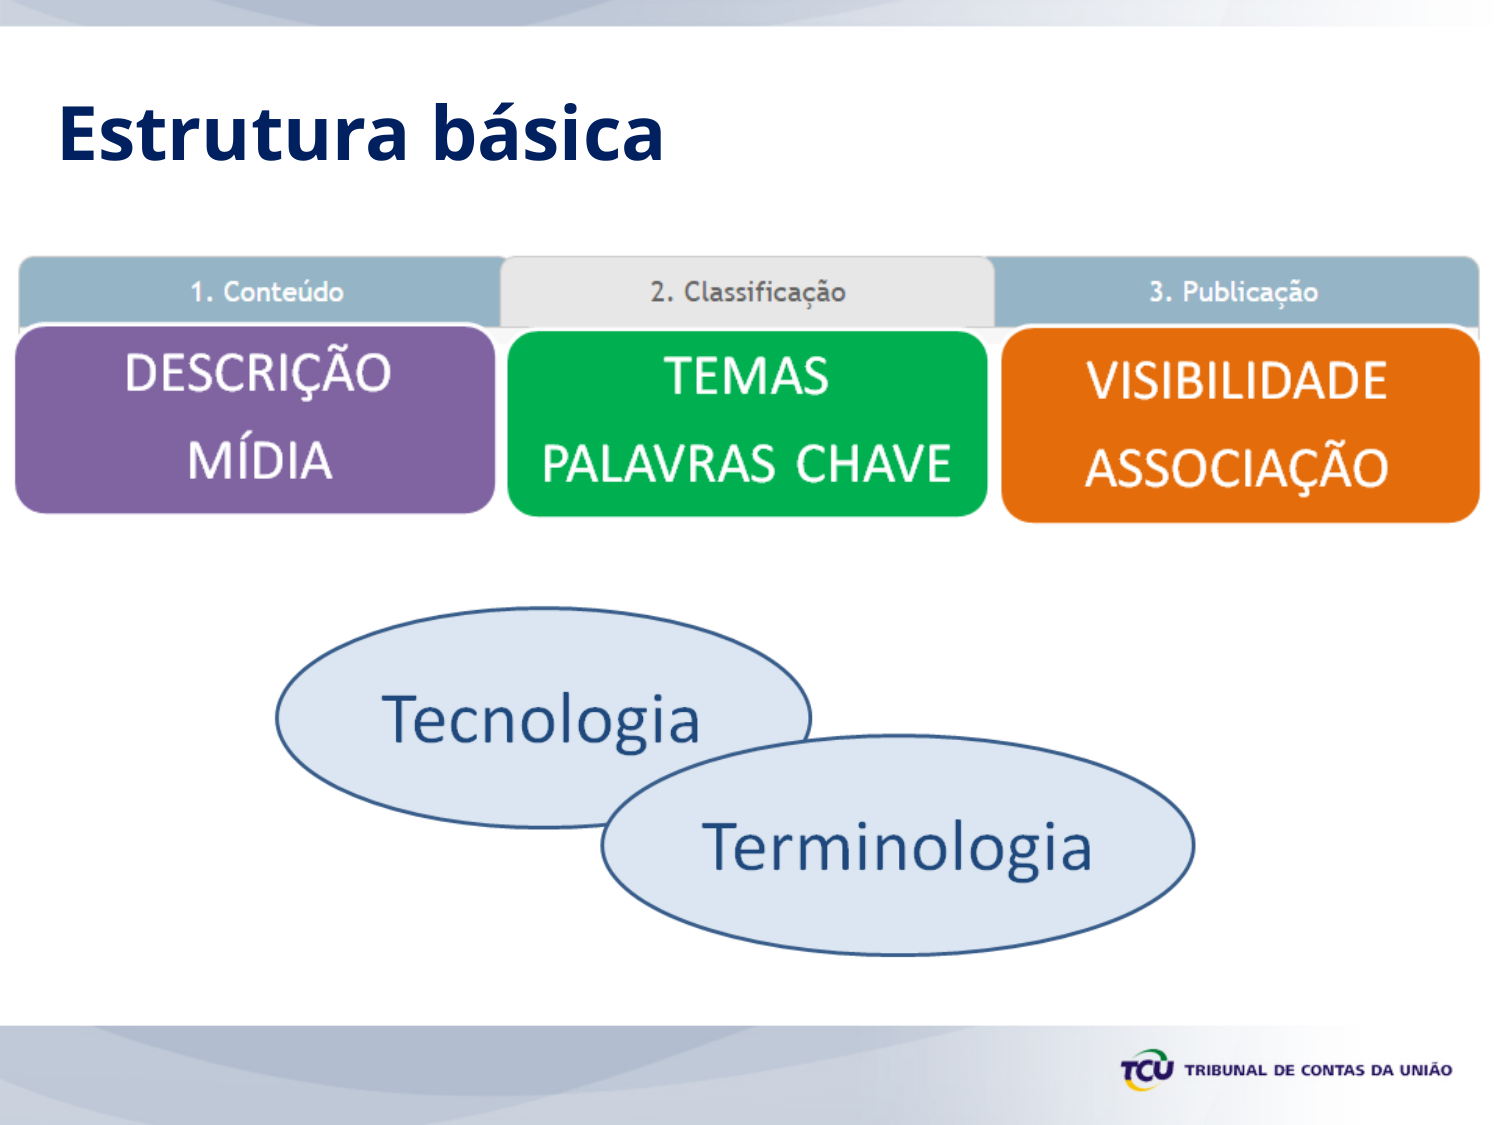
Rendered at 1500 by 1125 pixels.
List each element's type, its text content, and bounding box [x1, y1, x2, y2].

title Estrutura básica [41, 54, 1392, 206]
picture [0, 0, 1500, 1125]
